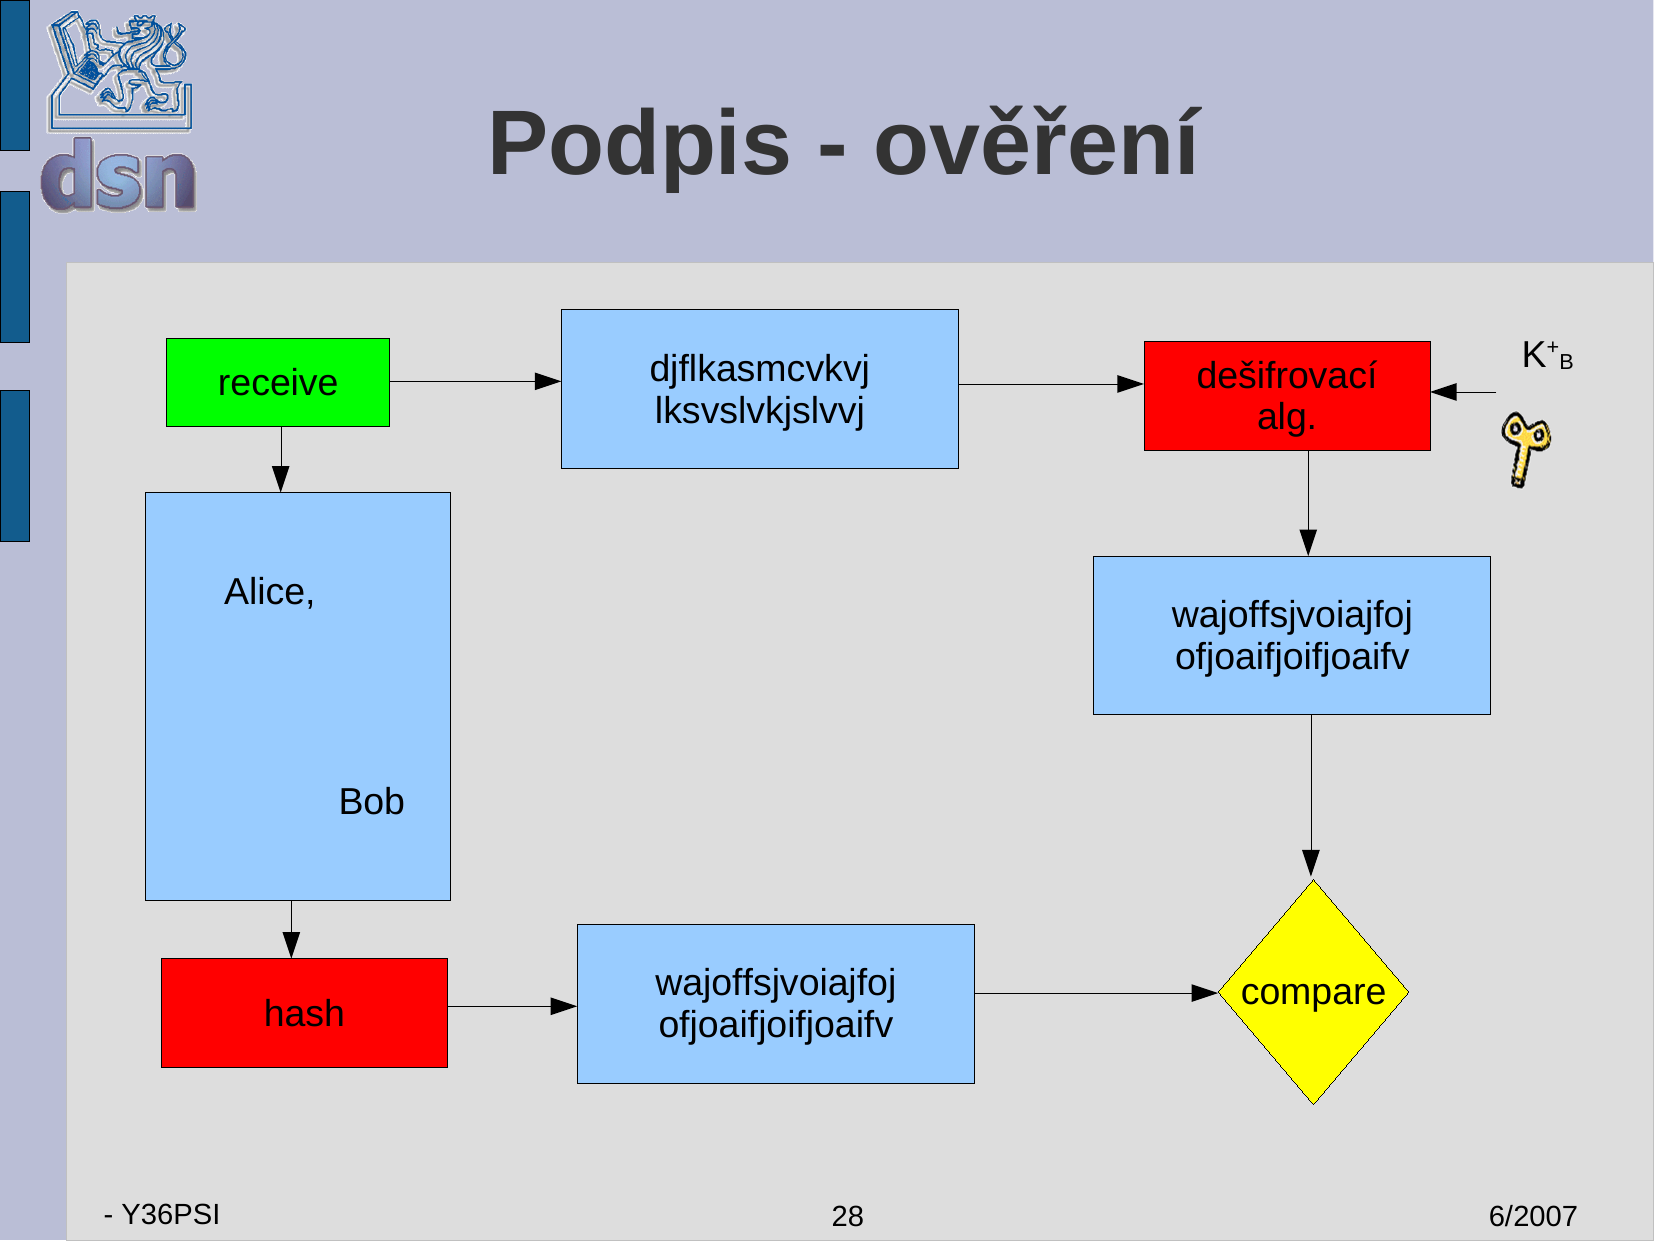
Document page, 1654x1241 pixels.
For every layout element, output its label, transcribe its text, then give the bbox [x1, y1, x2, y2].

text_box wajoffsjvoiajfoj ofjoaifjoifjoaifv [1093, 556, 1491, 715]
text_box compare [1218, 879, 1409, 1105]
text_box receive [166, 338, 390, 427]
text_box wajoffsjvoiajfoj ofjoaifjoifjoaifv [577, 924, 975, 1084]
text_box djflkasmcvkvj lksvslvkjslvvj [561, 309, 959, 469]
text_box Alice, Bob [145, 492, 451, 901]
picture [10, 10, 223, 230]
picture [1493, 410, 1558, 490]
text_box K+B [1506, 325, 1589, 397]
text_box hash [161, 958, 448, 1068]
text_box dešifrovací alg. [1144, 341, 1431, 451]
title Podpis - ověření [210, 39, 1478, 247]
